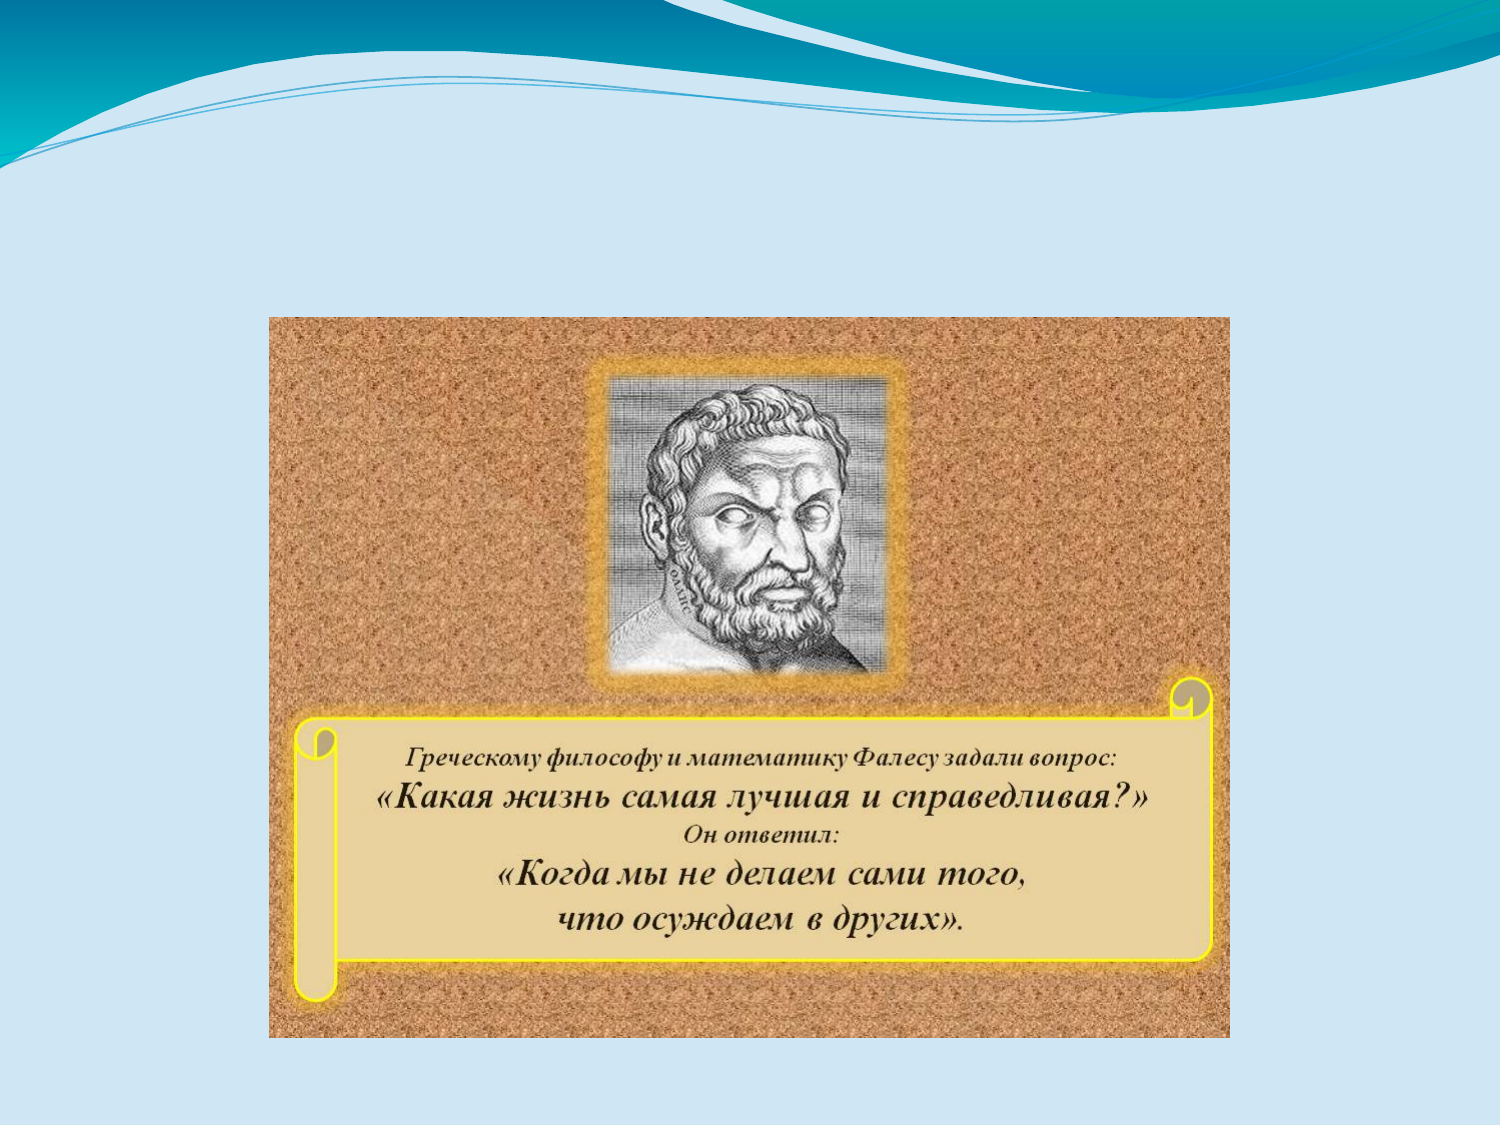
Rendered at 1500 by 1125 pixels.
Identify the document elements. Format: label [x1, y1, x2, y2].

title [75, 115, 1425, 303]
picture [269, 317, 1230, 1038]
